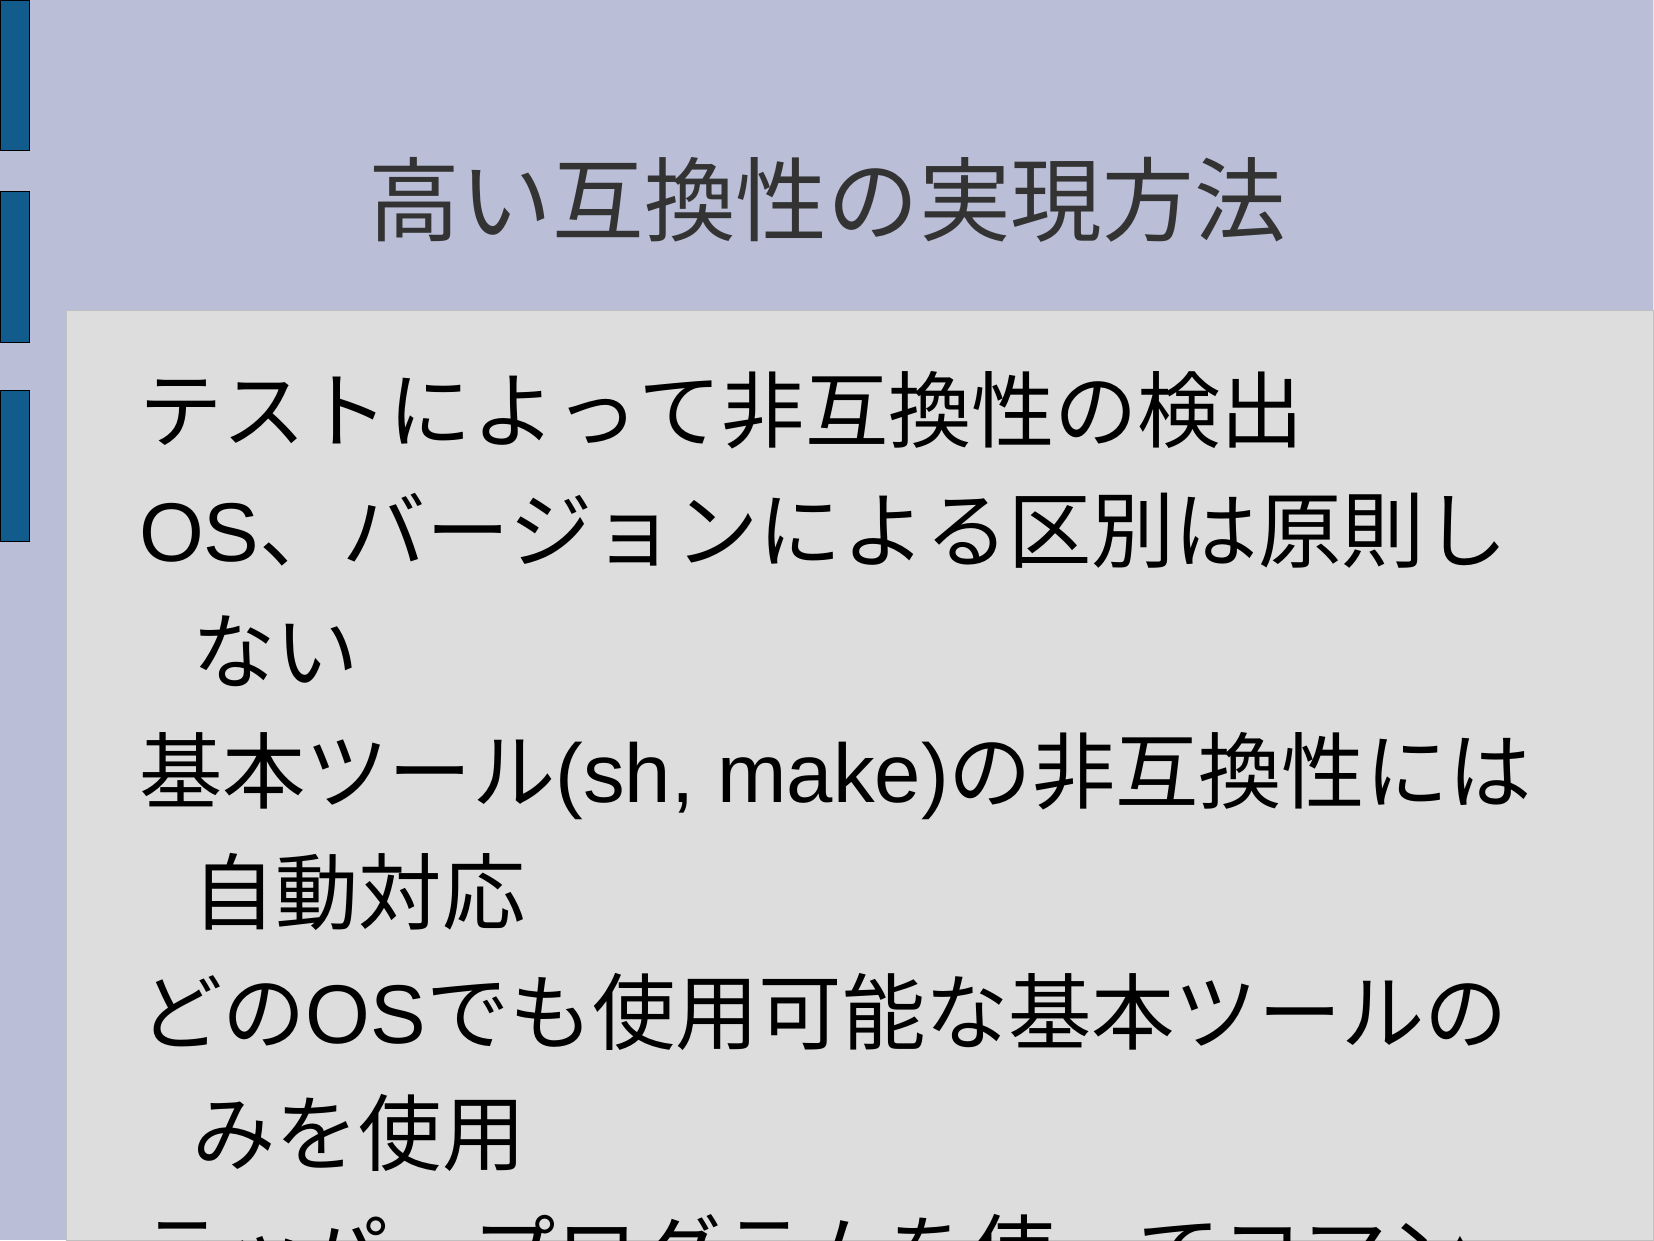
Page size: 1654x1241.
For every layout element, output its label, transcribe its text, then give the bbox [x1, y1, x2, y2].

list テストによって非互換性の検出 OS、バージョンによる区別は原則しない 基本ツール(sh, make)の非互換性には自動対応 どのOSでも使用可能な基本ツールのみを使用 ラッパープログラムを使ってコマンドやオプションの差異を吸収 [121, 344, 1534, 1128]
title 高い互換性の実現方法 [121, 91, 1534, 299]
